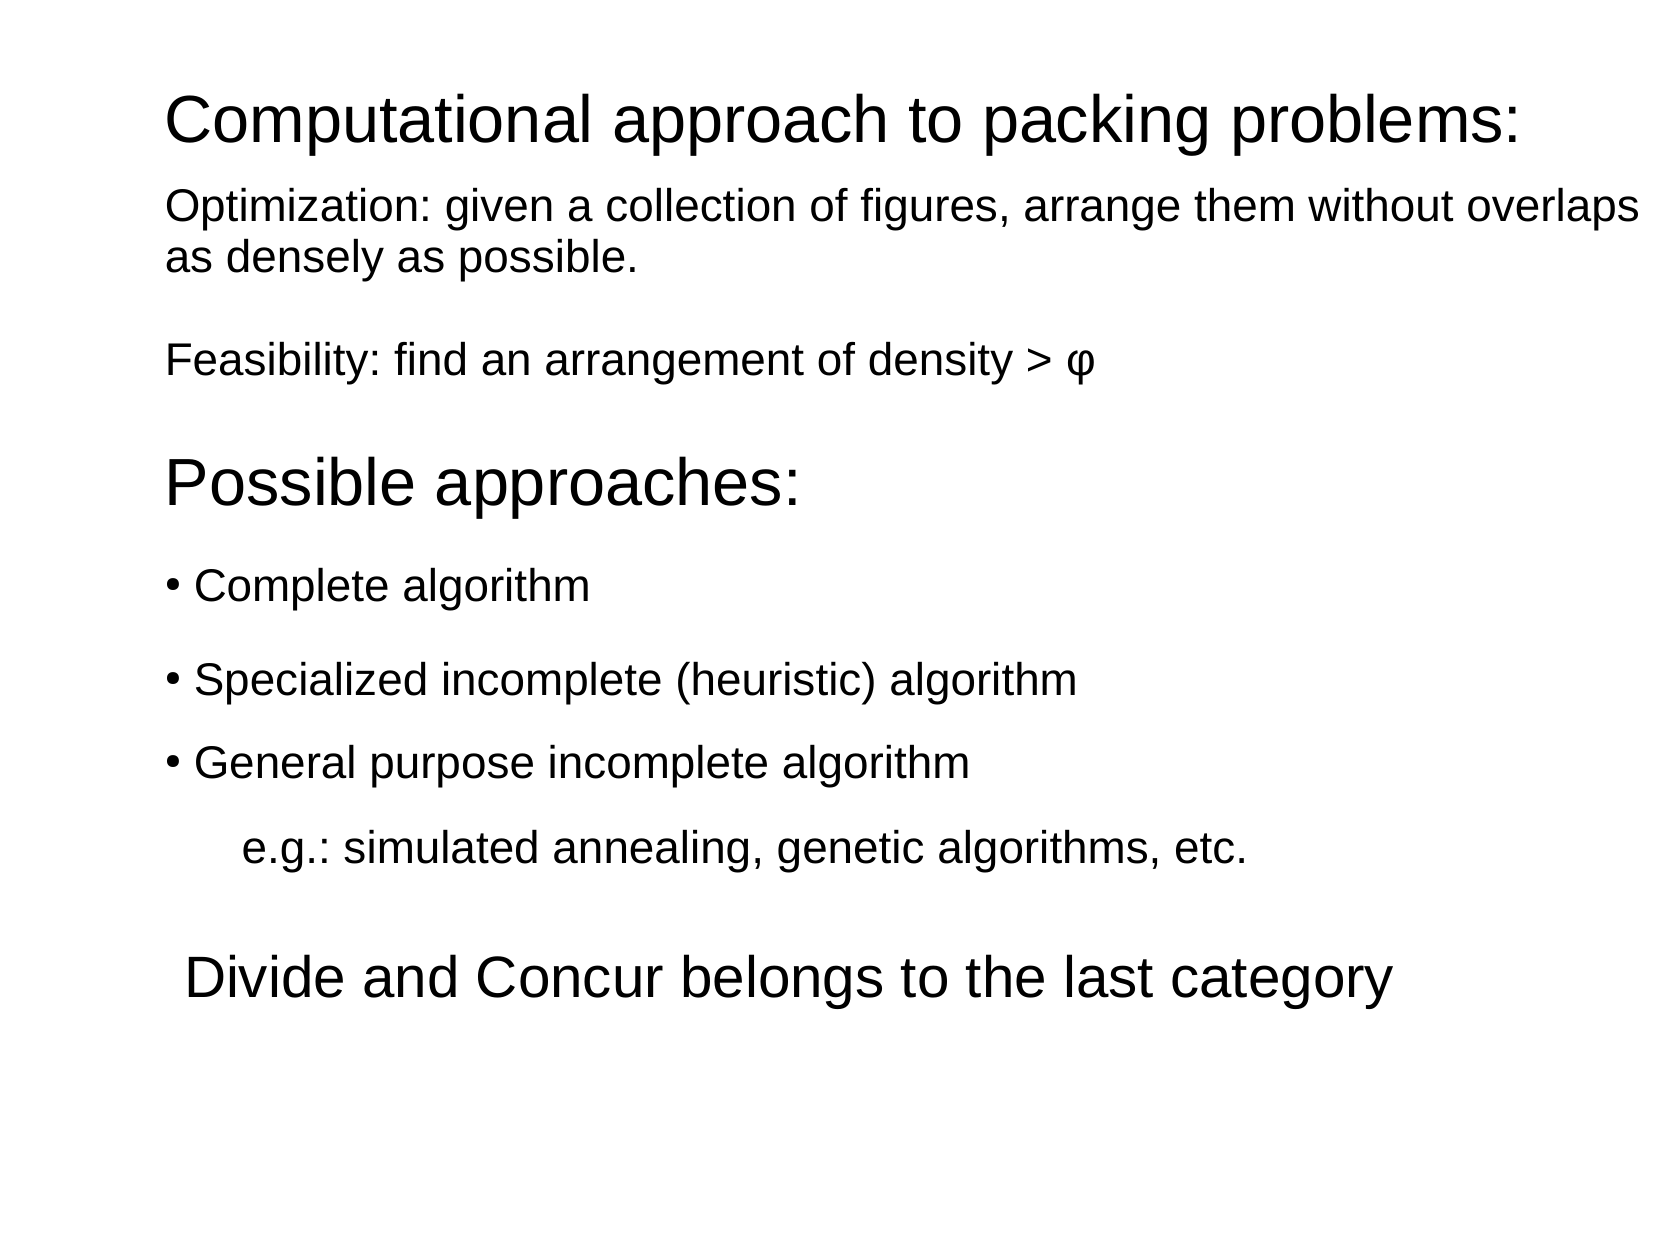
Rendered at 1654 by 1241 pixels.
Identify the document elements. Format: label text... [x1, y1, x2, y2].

text_box Possible approaches: [150, 437, 820, 528]
text_box e.g.: simulated annealing, genetic algorithms, etc. [226, 814, 1277, 882]
text_box Complete algorithm [150, 552, 606, 619]
text_box General purpose incomplete algorithm [150, 729, 986, 796]
text_box Computational approach to packing problems: [150, 75, 1544, 165]
text_box Specialized incomplete (heuristic) algorithm [150, 647, 1094, 714]
text_box Divide and Concur belongs to the last category [169, 937, 1473, 1018]
text_box Optimization: given a collection of figures, arrange them without overlaps as densely as possible. Feasibility: find an arrangement of density > φ [150, 172, 1654, 393]
